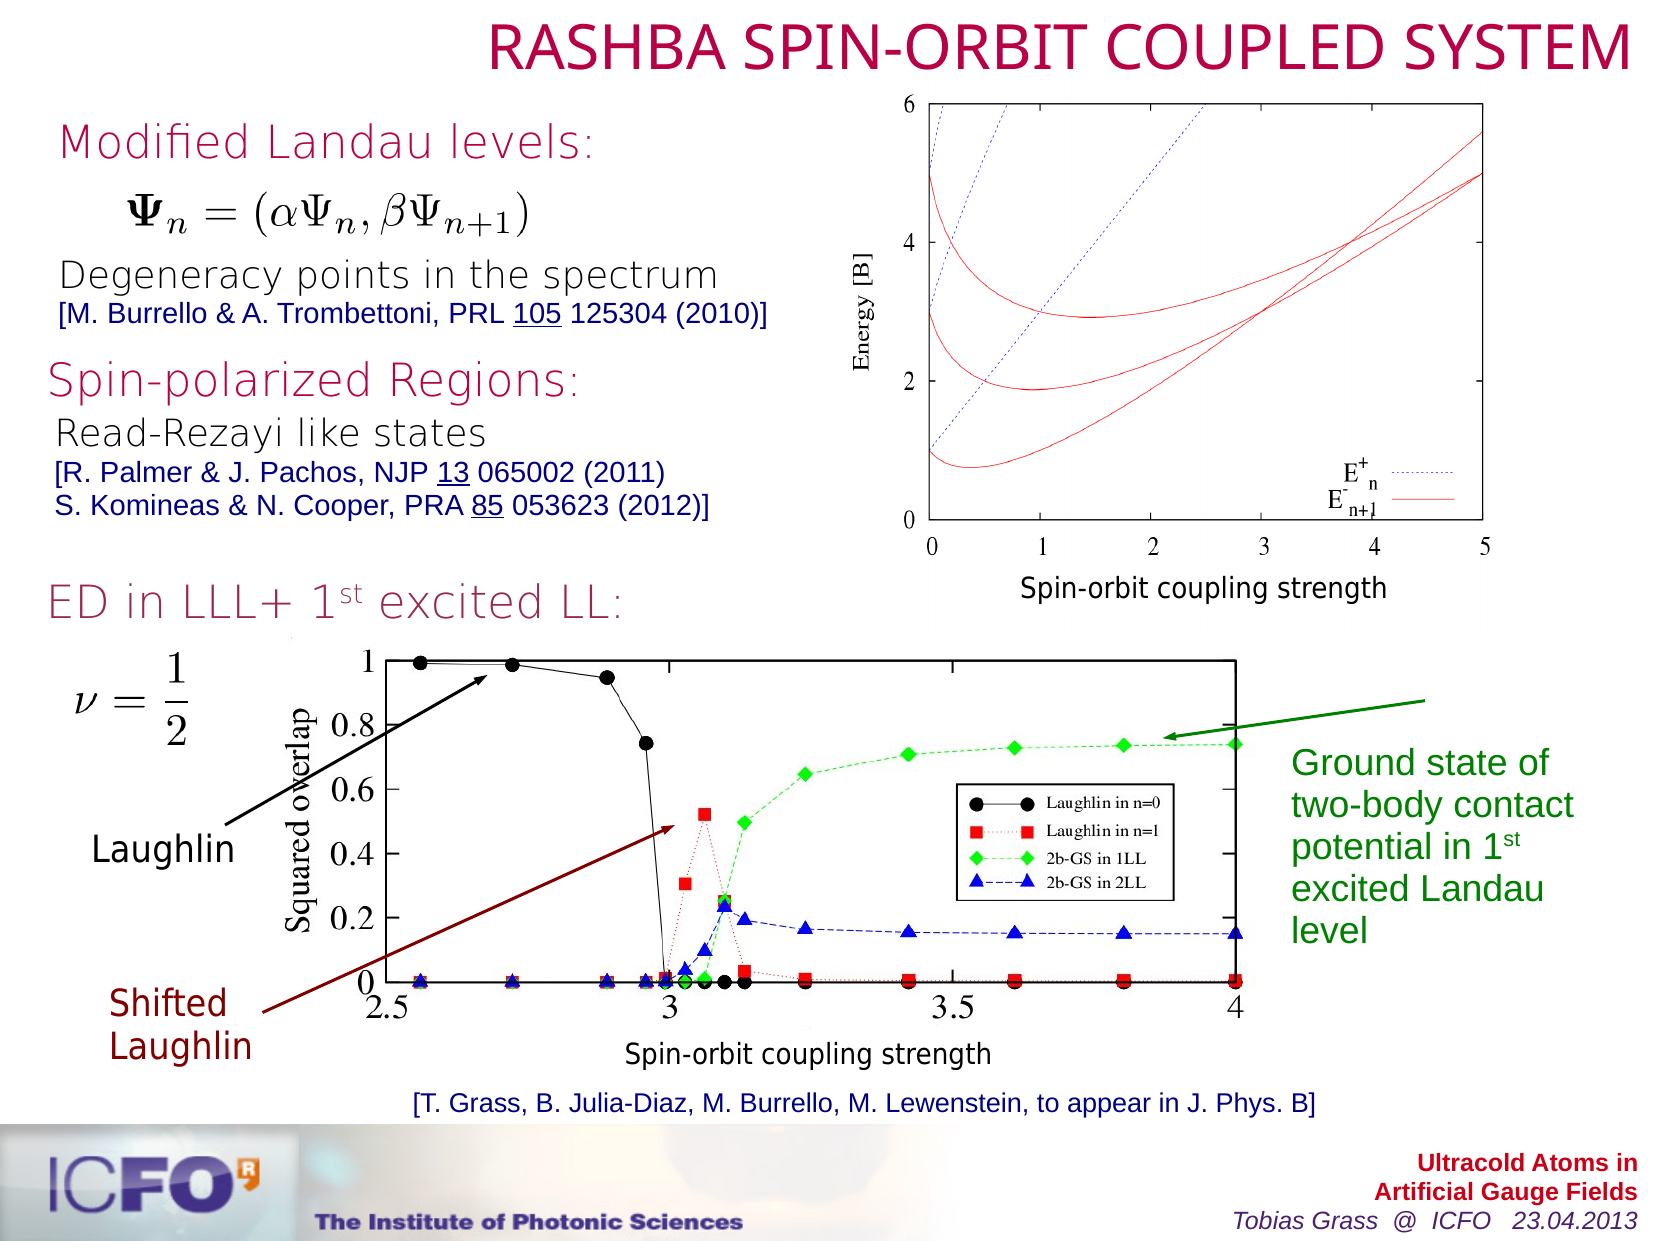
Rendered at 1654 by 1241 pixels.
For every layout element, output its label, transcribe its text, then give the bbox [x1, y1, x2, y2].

picture [127, 191, 527, 237]
picture [75, 676, 188, 745]
picture [0, 1124, 976, 1241]
text_box Ultracold Atoms in Artificial Gauge Fields Tobias Grass @ ICFO 23.04.2013 [712, 1138, 1654, 1241]
text_box Spin-orbit coupling strength [609, 1030, 1008, 1080]
text_box Ground state of two-body contact potential in 1st excited Landau level [1275, 732, 1613, 962]
picture [277, 99, 1512, 1081]
text_box ED in LLL+ 1st excited LL: [29, 566, 735, 676]
text_box Degeneracy points in the spectrum [M. Burrello & A. Trombettoni, PRL 105 125304 (2010)] [43, 246, 944, 338]
text_box Read-Rezayi like states [R. Palmer & J. Pachos, NJP 13 065002 (2011) S. Komineas & N. Cooper, PRA 85 053623 (2012)] [39, 404, 794, 533]
text_box [T. Grass, B. Julia-Diaz, M. Burrello, M. Lewenstein, to appear in J. Phys. B] [392, 1080, 1331, 1127]
text_box RASHBA SPIN-ORBIT COUPLED SYSTEM [0, 0, 1651, 99]
text_box Shifted Laughlin [92, 972, 318, 1078]
text_box Spin-polarized Regions: [31, 346, 788, 415]
text_box Spin-orbit coupling strength [1005, 563, 1403, 613]
text_box Modified Landau levels: [41, 108, 676, 178]
text_box Laughlin [75, 819, 301, 881]
